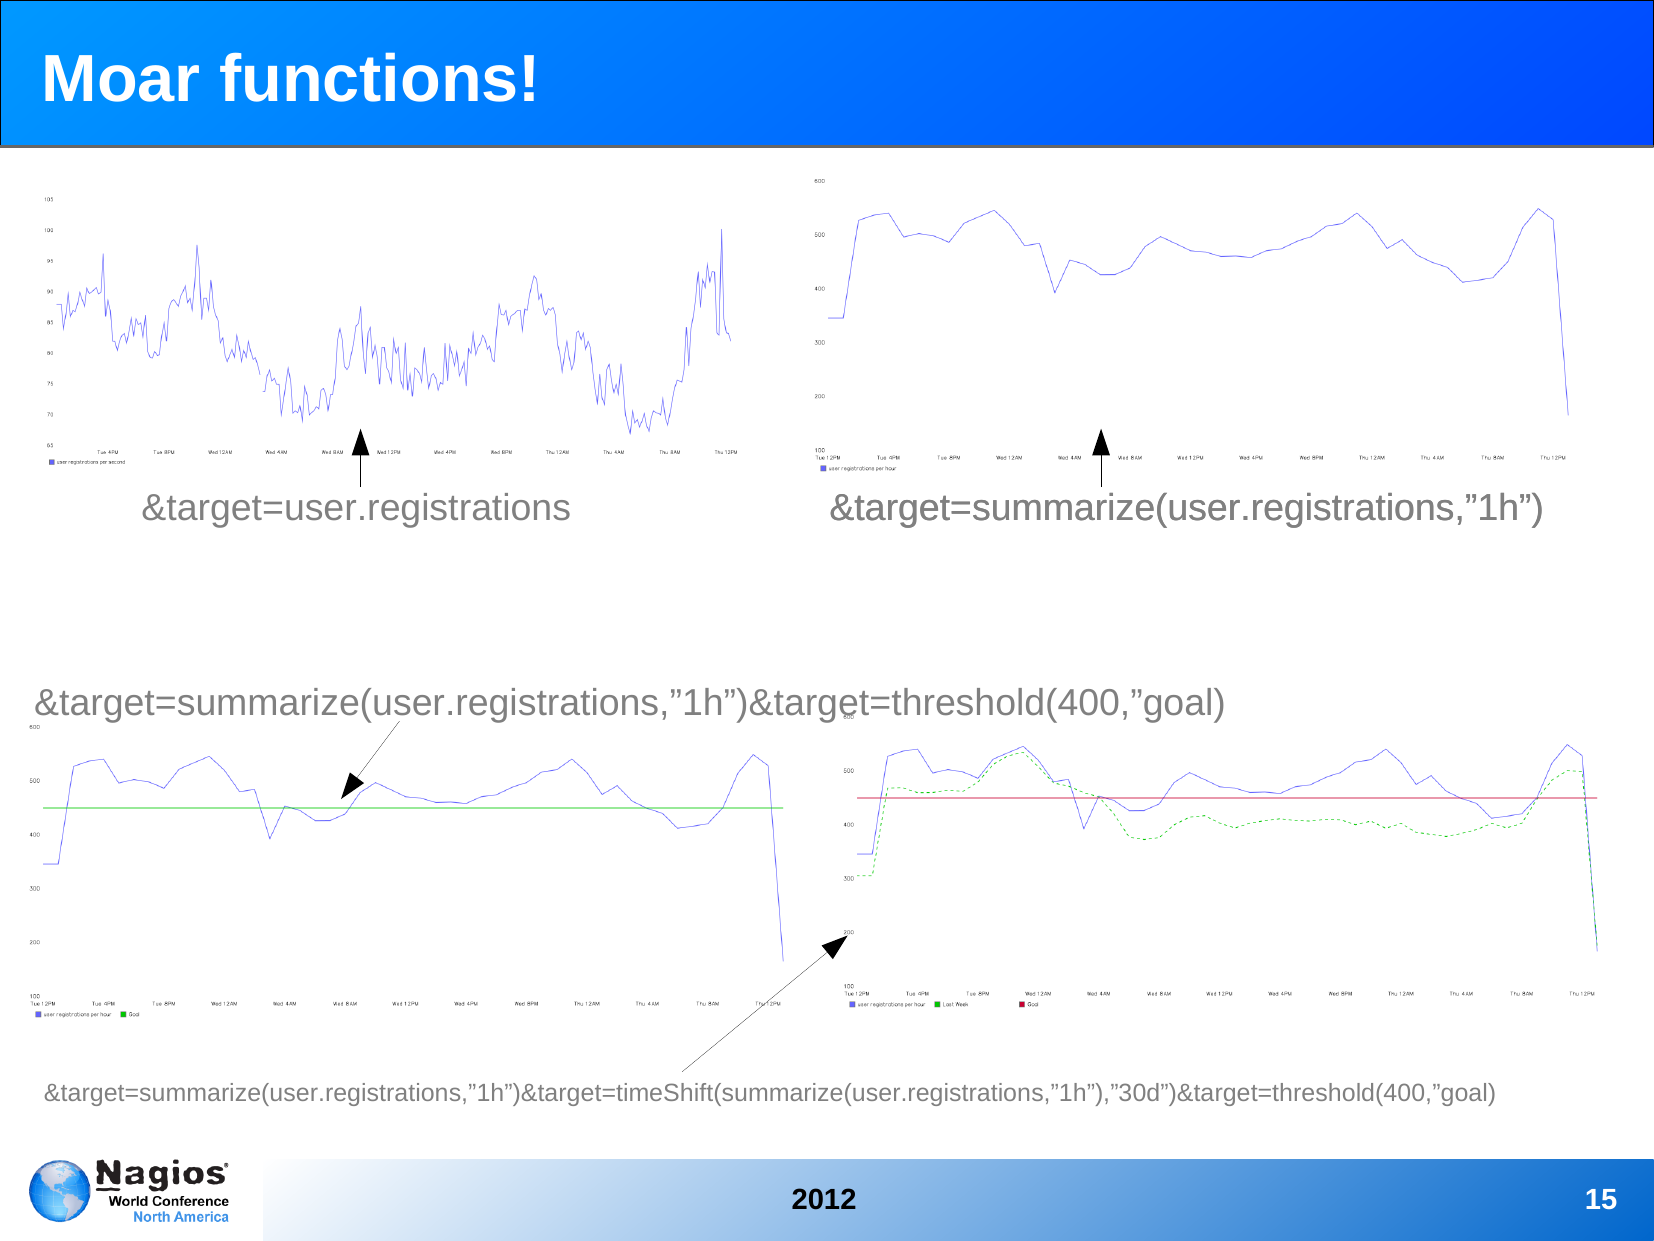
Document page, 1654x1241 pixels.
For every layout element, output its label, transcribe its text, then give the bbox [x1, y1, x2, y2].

text_box &target=summarize(user.registrations,”1h”) [814, 479, 1559, 536]
text_box &target=user.registrations [126, 479, 585, 536]
picture [808, 175, 1575, 475]
picture [746, 984, 790, 1021]
title Moar functions! [41, 36, 1248, 120]
picture [23, 731, 790, 1021]
text_box &target=summarize(user.registrations,”1h”)&target=timeShift(summarize(user.registrations,”1h”),”30d”)&target=threshold(400,”goal) [29, 1071, 1508, 1115]
picture [38, 194, 737, 468]
picture [29, 1159, 229, 1235]
text_box &target=summarize(user.registrations,”1h”)&target=threshold(400,”goal) [19, 673, 1242, 731]
picture [837, 711, 1604, 1011]
